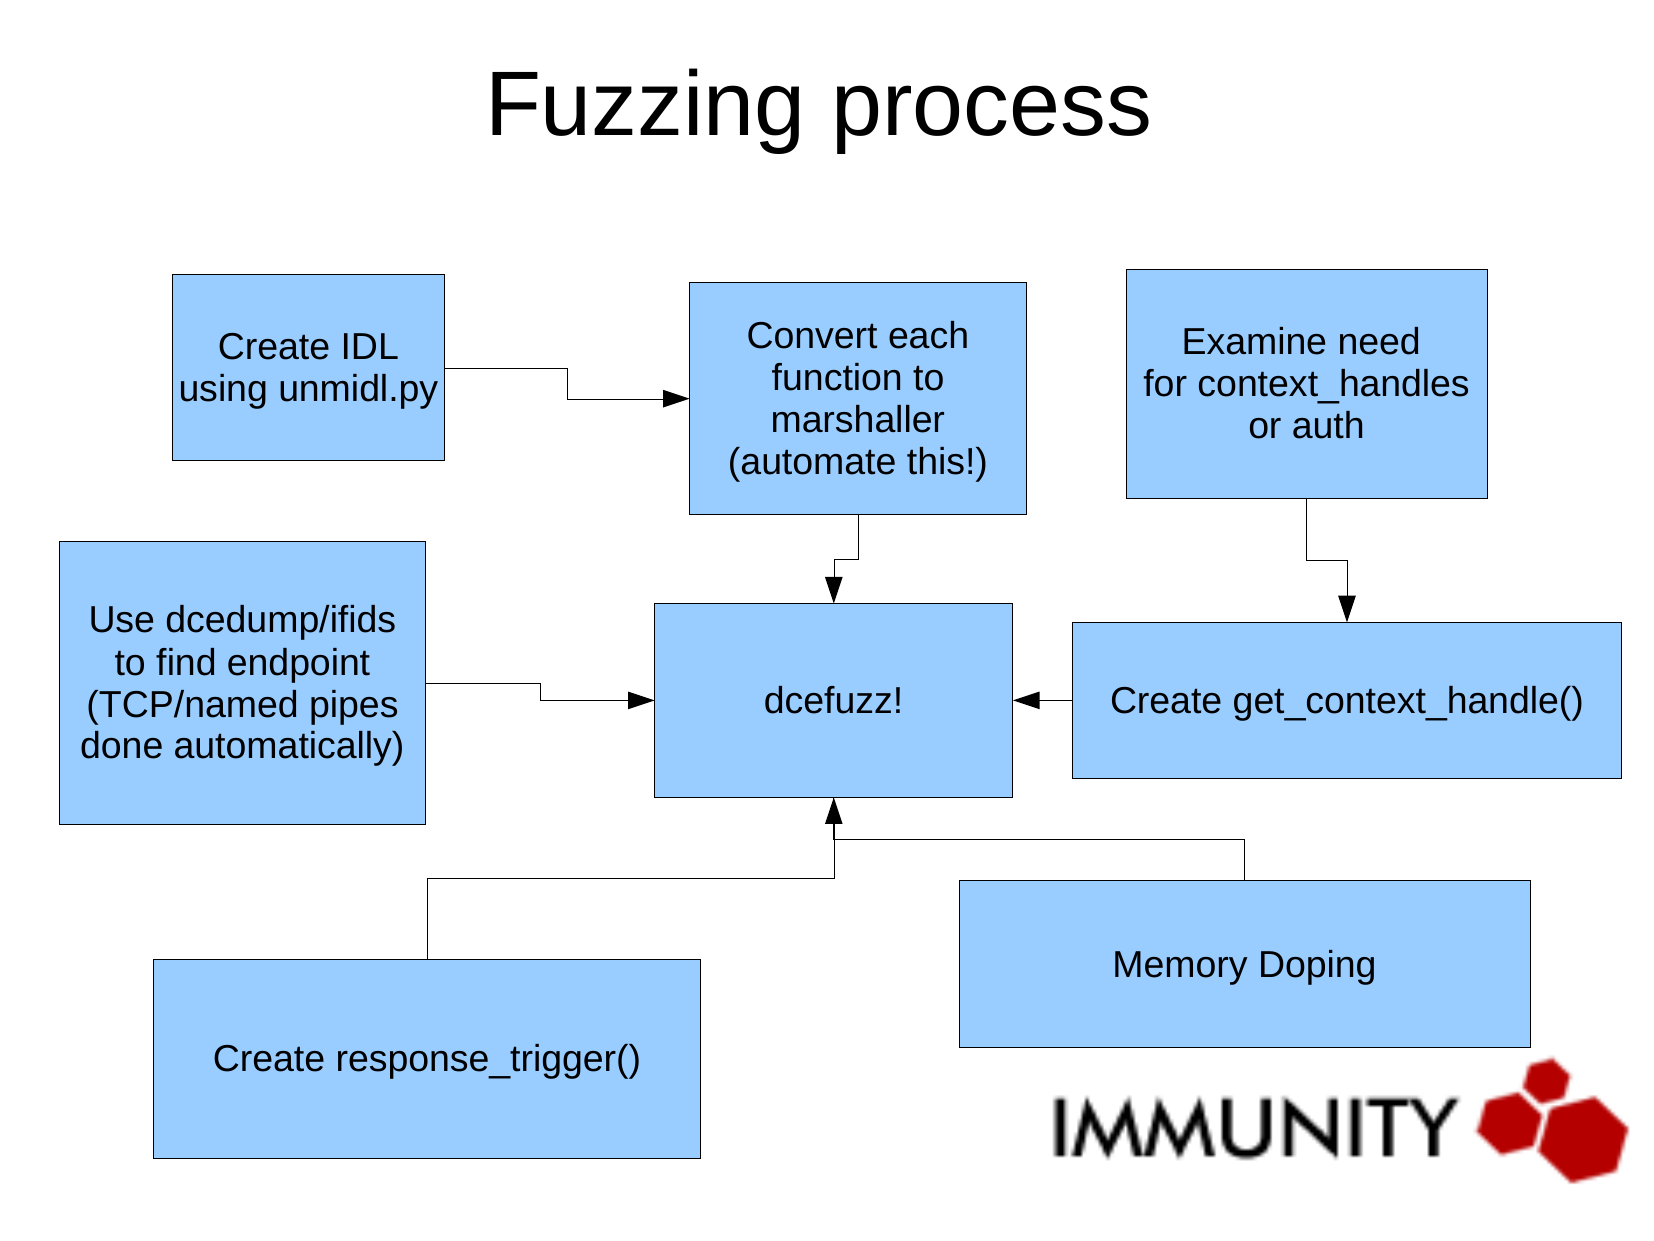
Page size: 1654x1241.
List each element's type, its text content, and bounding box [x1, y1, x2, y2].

text_box Memory Doping [959, 880, 1531, 1048]
title Fuzzing process [75, 0, 1564, 208]
text_box dcefuzz! [654, 603, 1013, 798]
text_box Use dcedump/ifids to find endpoint (TCP/named pipes done automatically) [59, 541, 426, 825]
picture [1006, 1017, 1654, 1241]
text_box Examine need for context_handles or auth [1126, 269, 1488, 499]
text_box Create IDL using unmidl.py [172, 274, 445, 461]
text_box Create response_trigger() [153, 959, 701, 1159]
text_box Convert each function to marshaller (automate this!) [689, 282, 1027, 515]
text_box Create get_context_handle() [1072, 622, 1622, 779]
